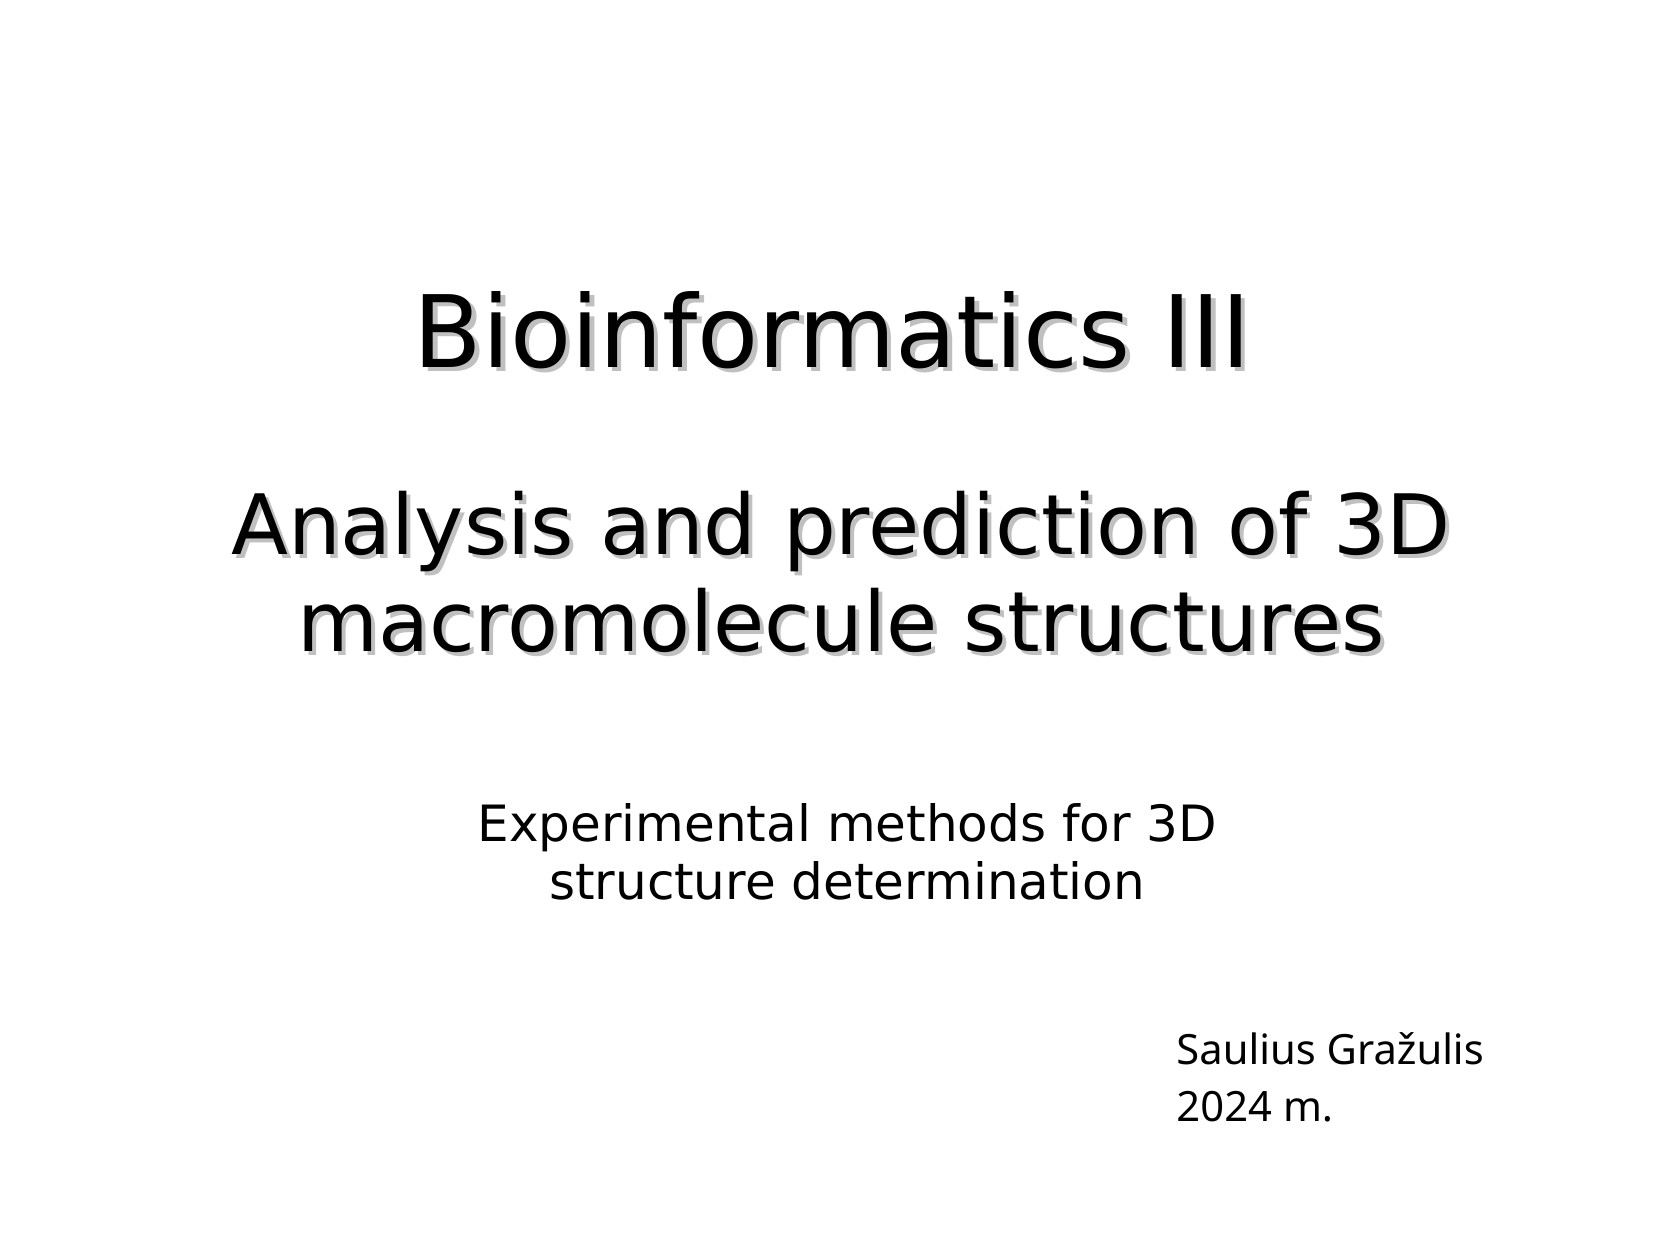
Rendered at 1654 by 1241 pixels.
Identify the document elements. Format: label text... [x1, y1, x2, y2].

text_box Analysis and prediction of 3D macromolecule structures [206, 470, 1477, 680]
text_box Experimental methods for 3D structure determination [375, 787, 1320, 940]
text_box Saulius Gražulis 2024 m. [1161, 1012, 1576, 1140]
title Bioinformatics III [88, 236, 1577, 429]
